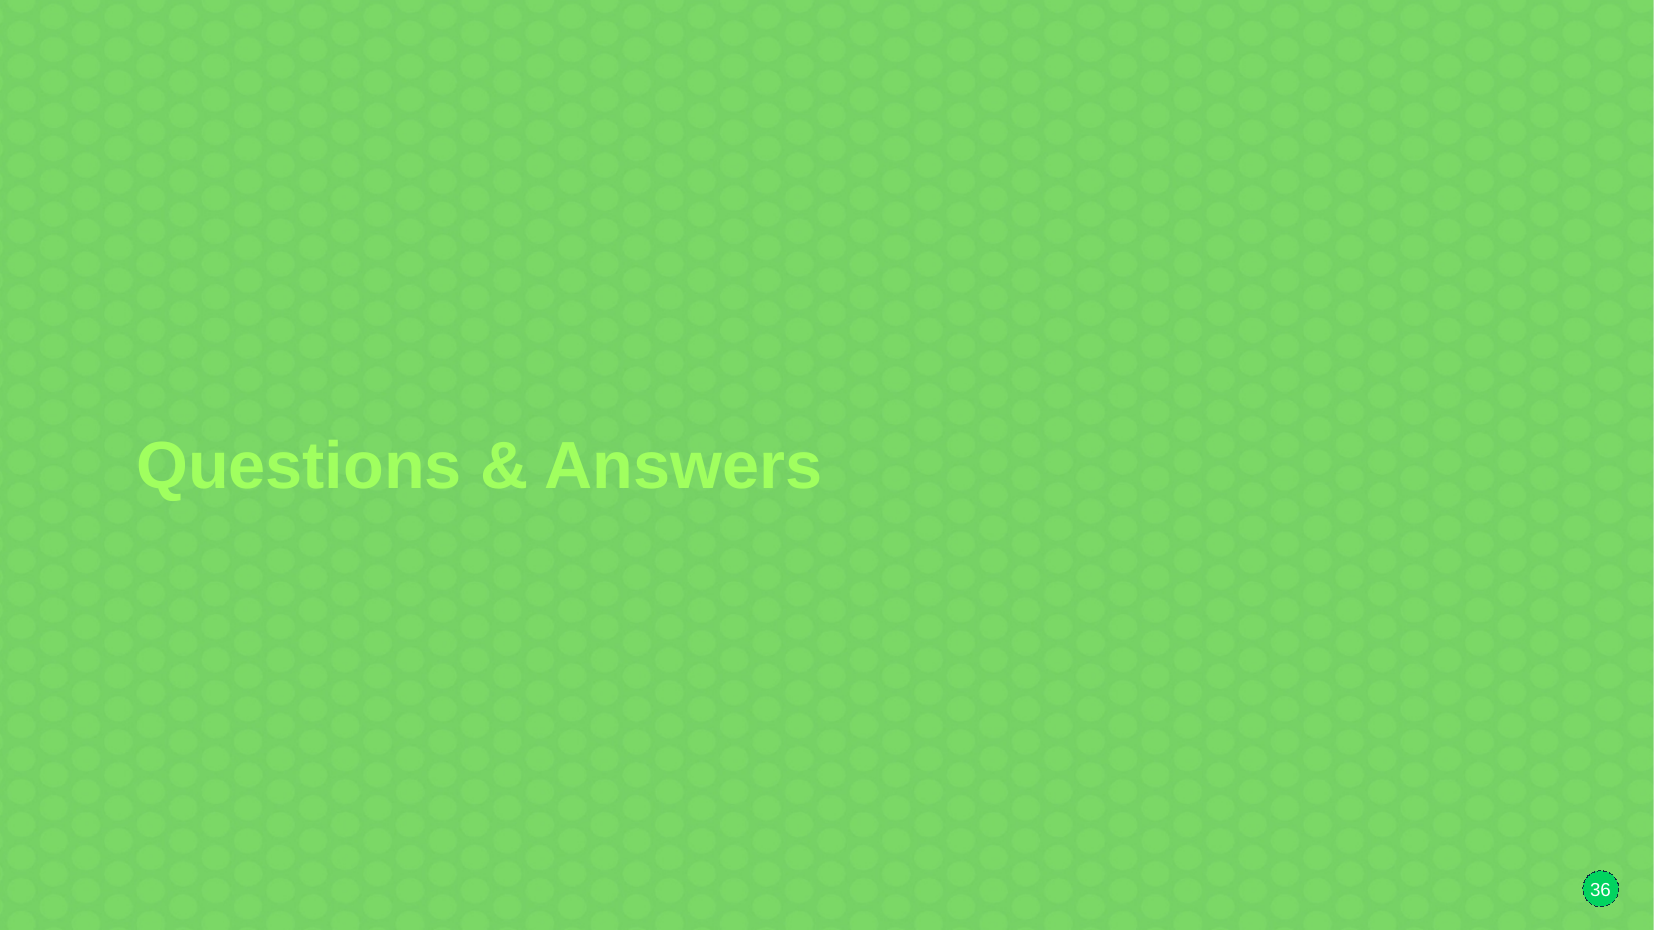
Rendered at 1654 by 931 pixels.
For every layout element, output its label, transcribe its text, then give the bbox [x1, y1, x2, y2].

picture [0, 0, 1654, 930]
title Questions & Answers [121, 387, 1531, 543]
